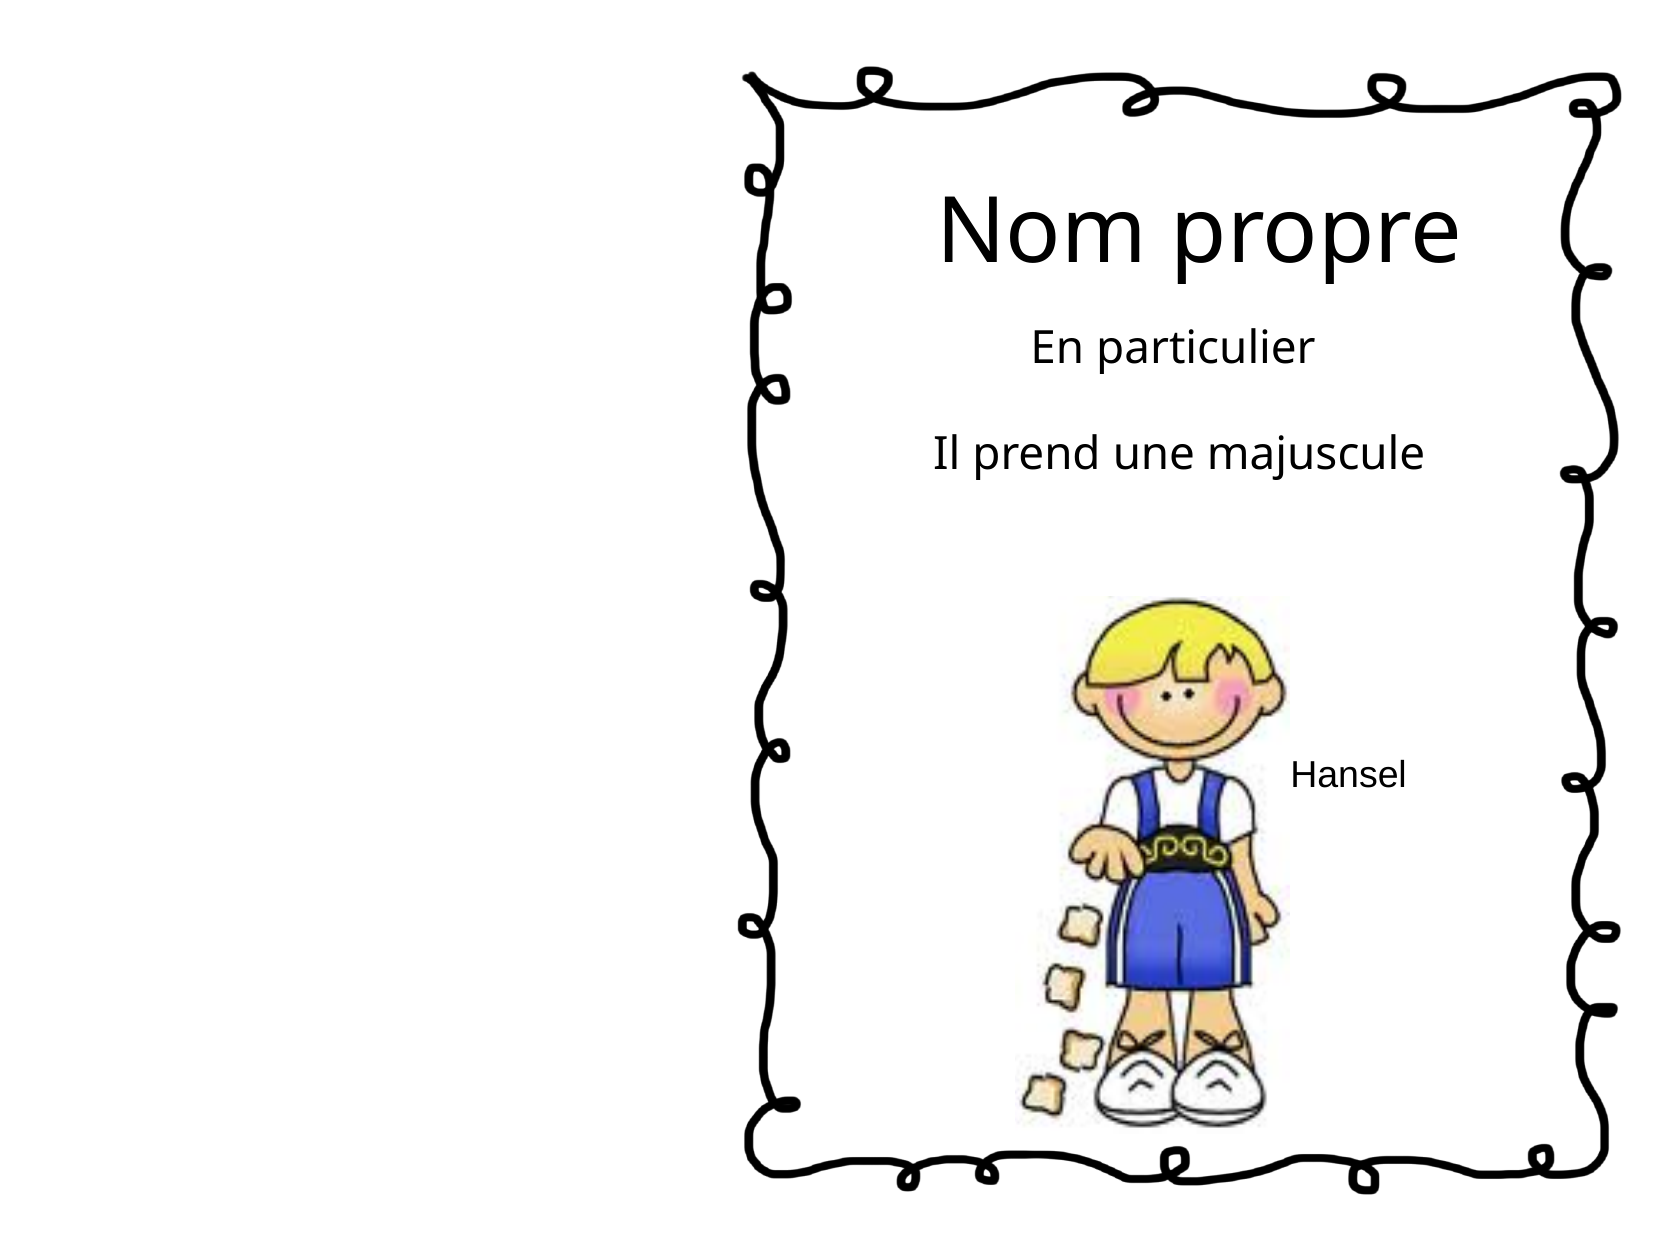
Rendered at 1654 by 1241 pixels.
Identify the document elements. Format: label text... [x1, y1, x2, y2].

picture [732, 58, 1630, 1205]
text_box En particulier [1015, 307, 1342, 382]
text_box Hansel [1275, 746, 1432, 804]
text_box Il prend une majuscule [918, 413, 1453, 544]
text_box Nom propre [921, 157, 1446, 296]
